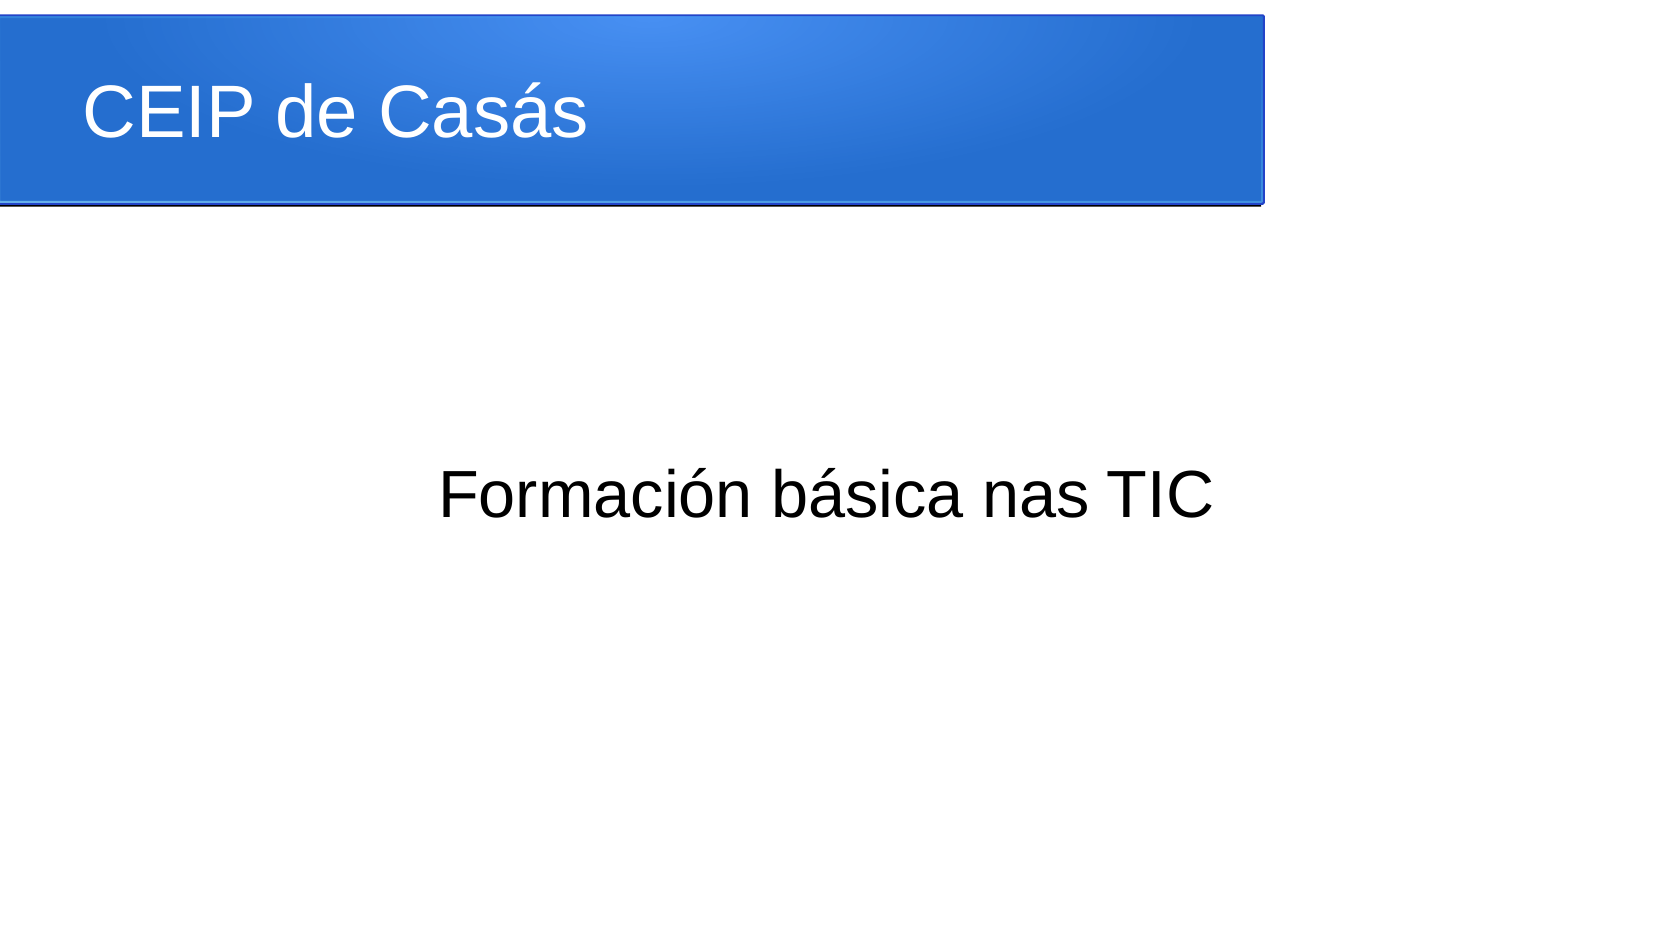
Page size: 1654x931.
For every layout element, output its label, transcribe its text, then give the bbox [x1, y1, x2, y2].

title CEIP de Casás [82, 35, 1235, 189]
subtitle Formación básica nas TIC [82, 224, 1571, 764]
